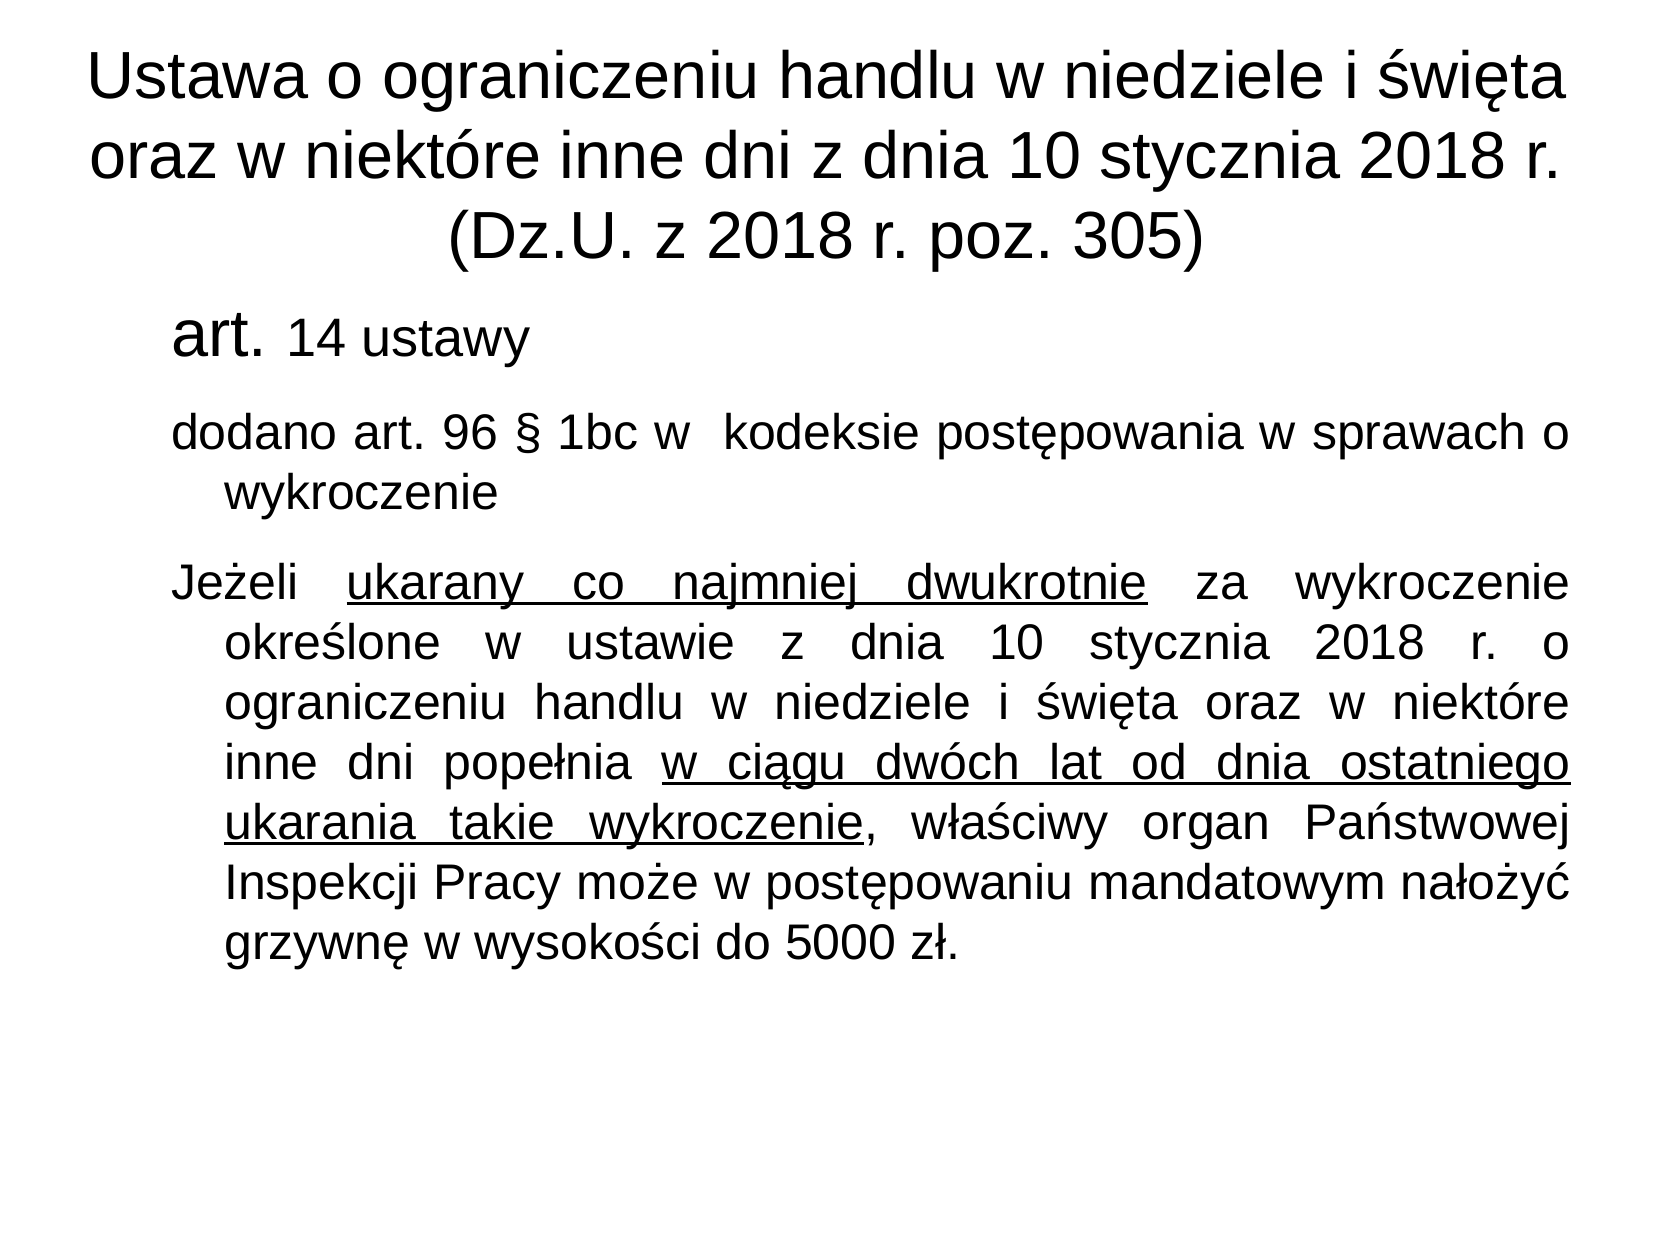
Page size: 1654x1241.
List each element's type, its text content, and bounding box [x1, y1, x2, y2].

title Ustawa o ograniczeniu handlu w niedziele i święta oraz w niektóre inne dni z dnia 10 stycznia 2018 r. (Dz.U. z 2018 r. poz. 305) [82, 31, 1571, 290]
list art. 14 ustawy dodano art. 96 § 1bc w kodeksie postępowania w sprawach o wykroczenie Jeżeli ukarany co najmniej dwukrotnie za wykroczenie określone w ustawie z dnia 10 stycznia 2018 r. o ograniczeniu handlu w niedziele i święta oraz w niektóre inne dni popełnia w ciągu dwóch lat od dnia ostatniego ukarania takie wykroczenie, właściwy organ Państwowej Inspekcji Pracy może w postępowaniu mandatowym nałożyć grzywnę w wysokości do 5000 zł. [82, 290, 1571, 1109]
